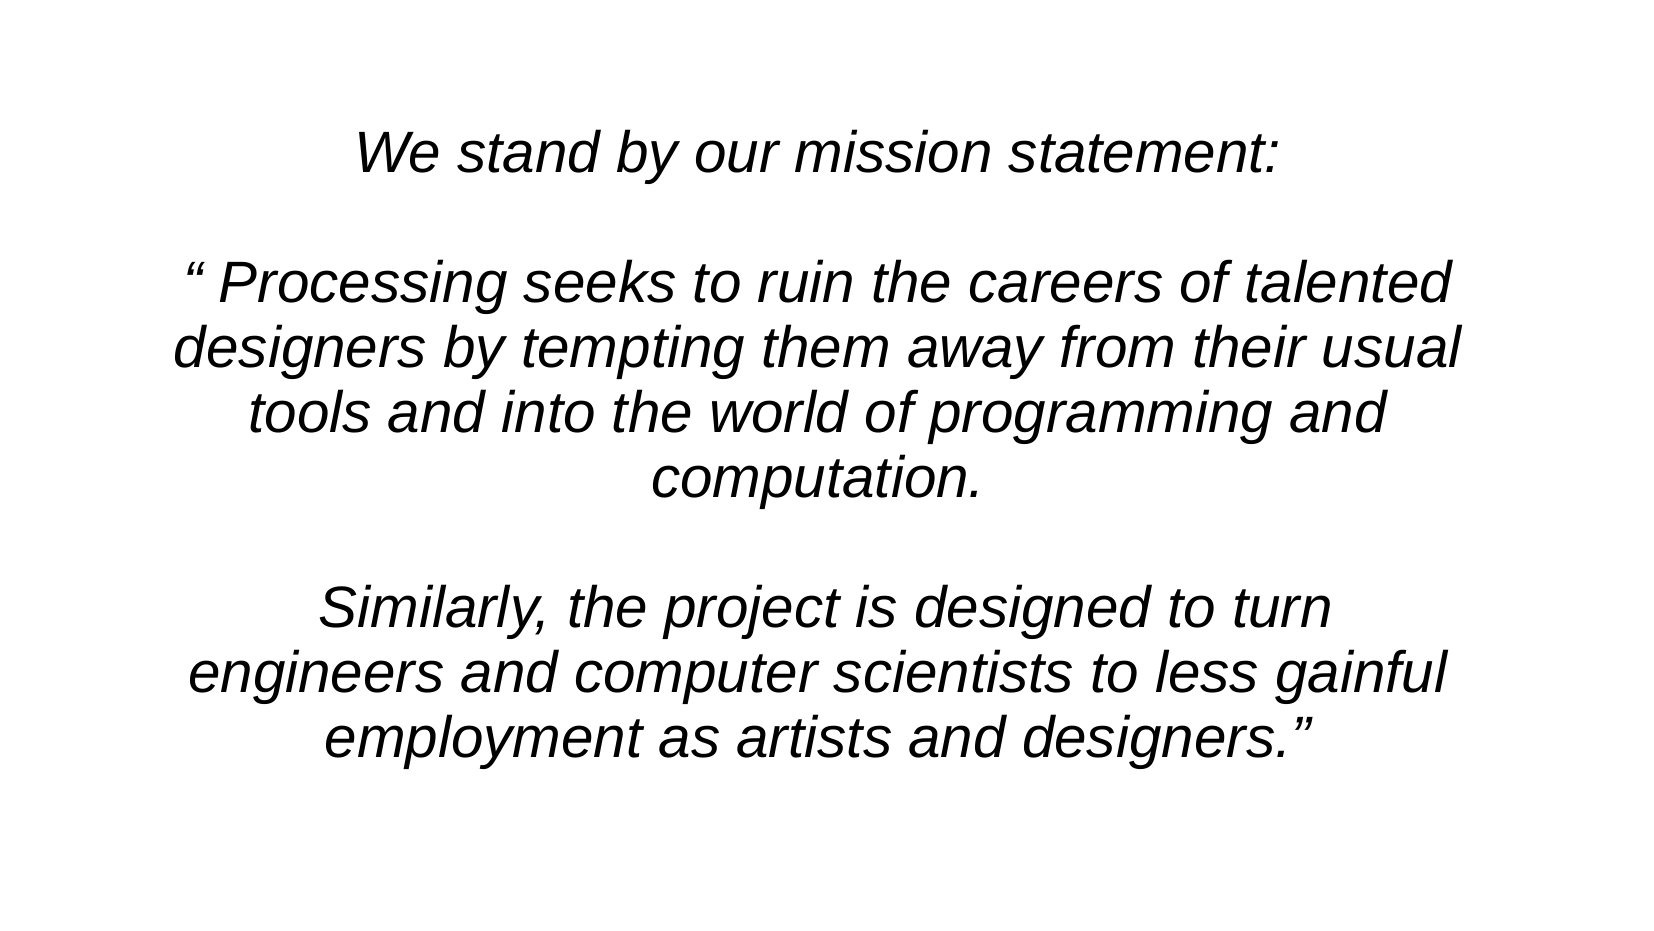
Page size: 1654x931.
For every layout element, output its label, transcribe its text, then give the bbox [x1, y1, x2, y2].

title We stand by our mission statement: “ Processing seeks to ruin the careers of talented designers by tempting them away from their usual tools and into the world of programming and computation. Similarly, the project is designed to turn engineers and computer scientists to less gainful employment as artists and designers.” [170, 34, 1467, 930]
